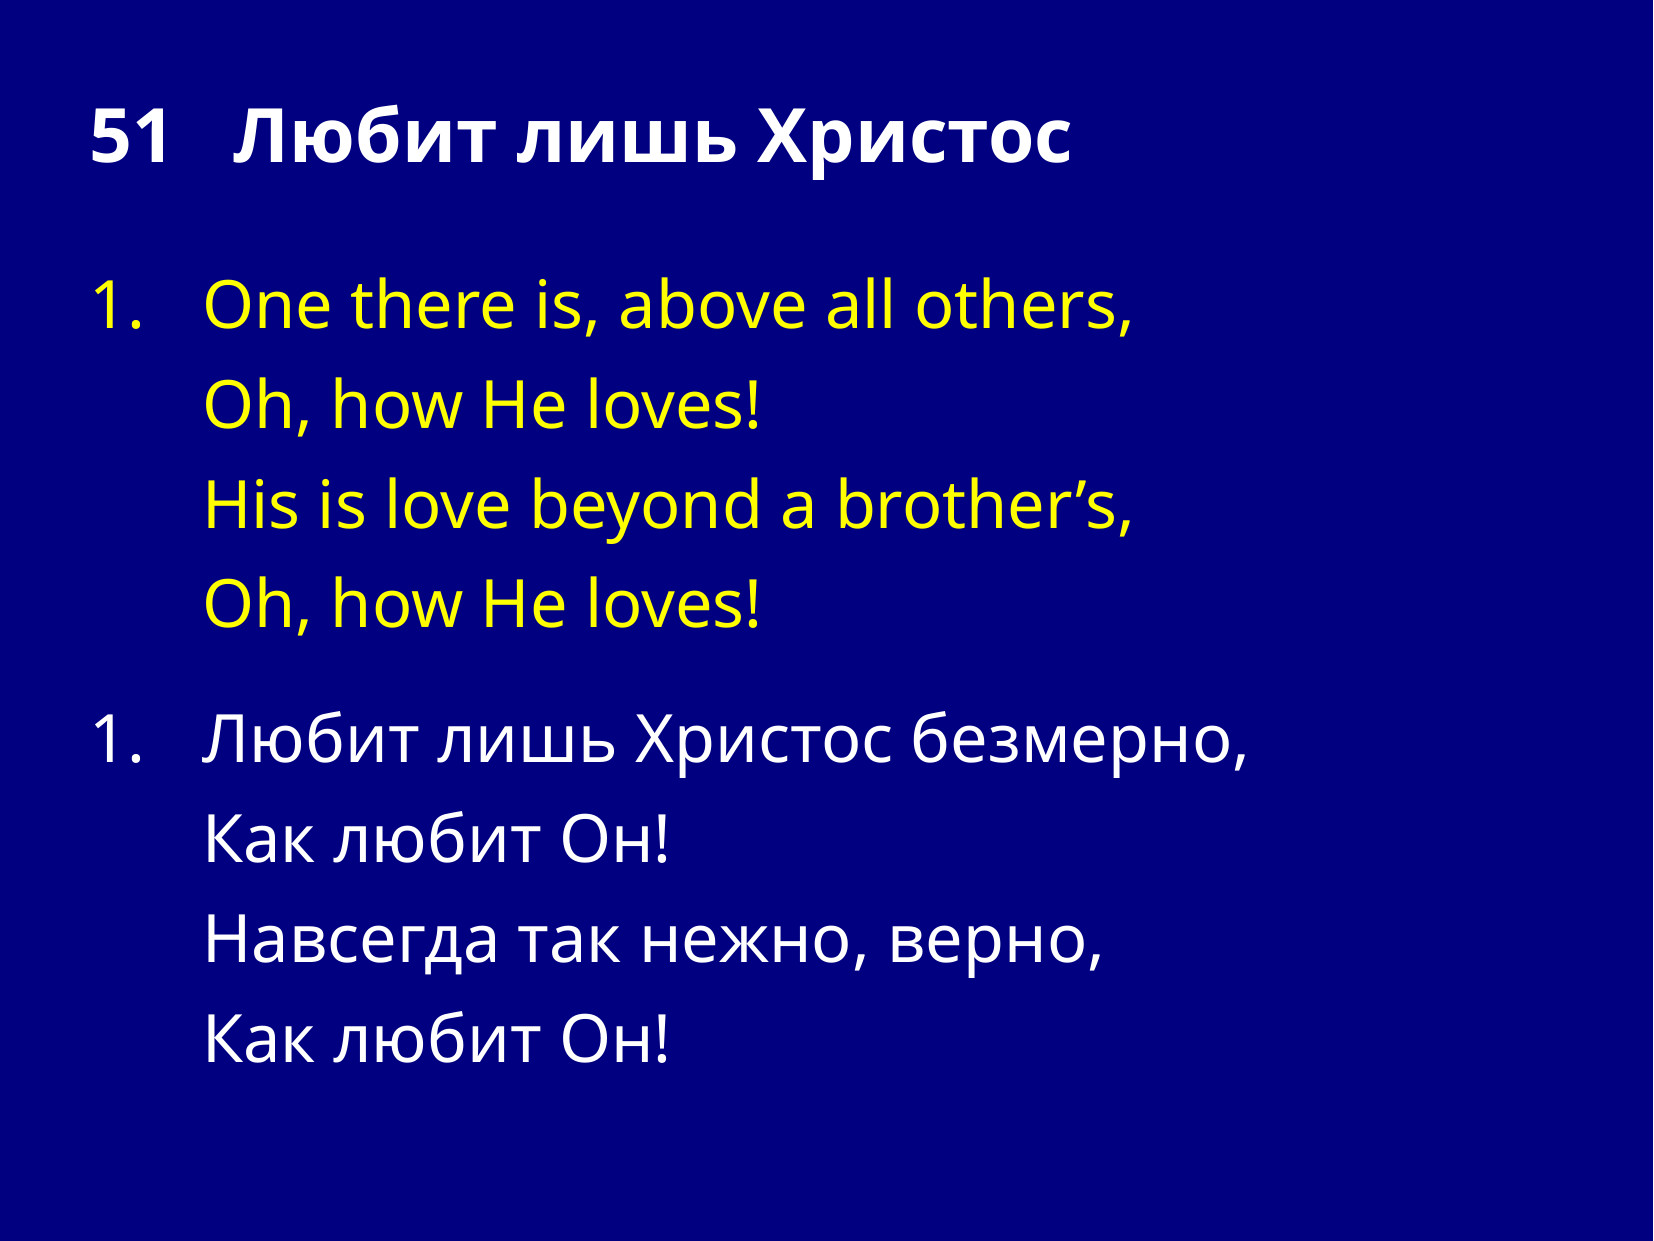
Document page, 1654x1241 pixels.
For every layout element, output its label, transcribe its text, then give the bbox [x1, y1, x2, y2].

text_box 51 Любит лишь Христос [75, 75, 1576, 188]
text_box 1. One there is, above all others, Oh, how He loves! His is love beyond a brother’s, Oh, how He loves! [75, 188, 1576, 638]
text_box 1. Любит лишь Христос безмерно, Как любит Он! Навсегда так нежно, верно, Как любит Он! [75, 675, 1576, 1163]
